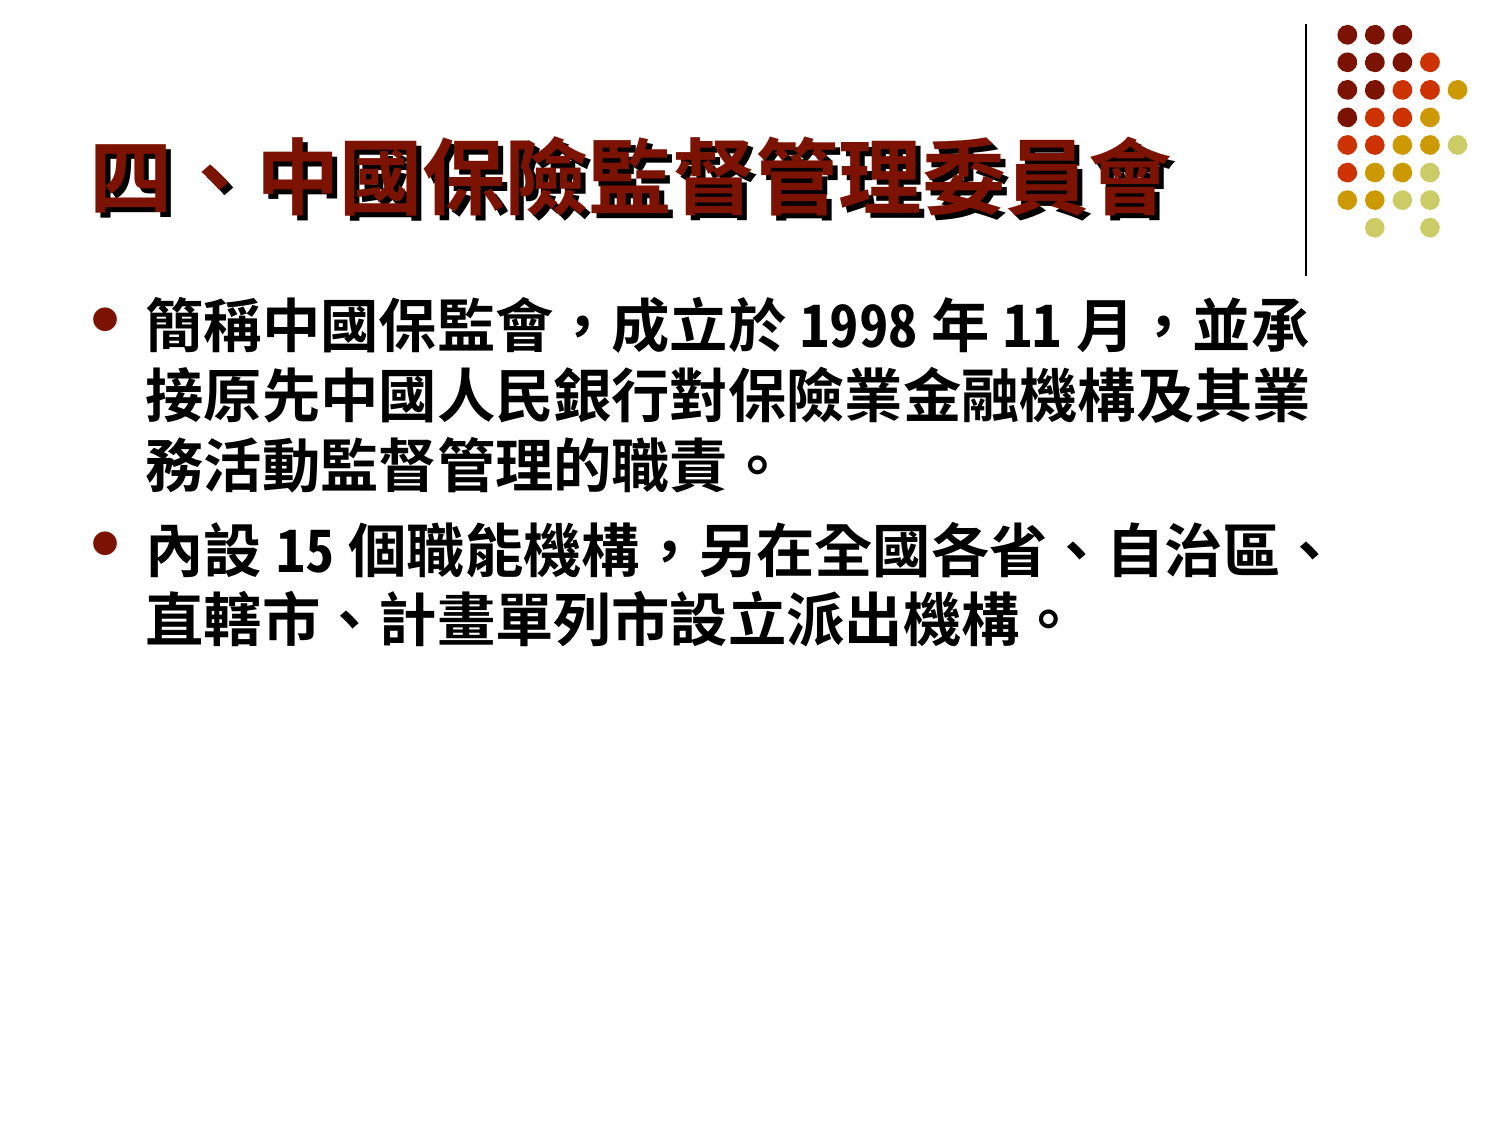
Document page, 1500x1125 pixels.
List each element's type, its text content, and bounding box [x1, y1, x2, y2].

title 四、中國保險監督管理委員會 [74, 20, 1313, 233]
list 簡稱中國保監會，成立於1998年11月，並承接原先中國人民銀行對保險業金融機構及其業務活動監督管理的職責。 內設15個職能機構，另在全國各省、自治區、直轄市、計畫單列市設立派出機構。 [74, 282, 1365, 1006]
